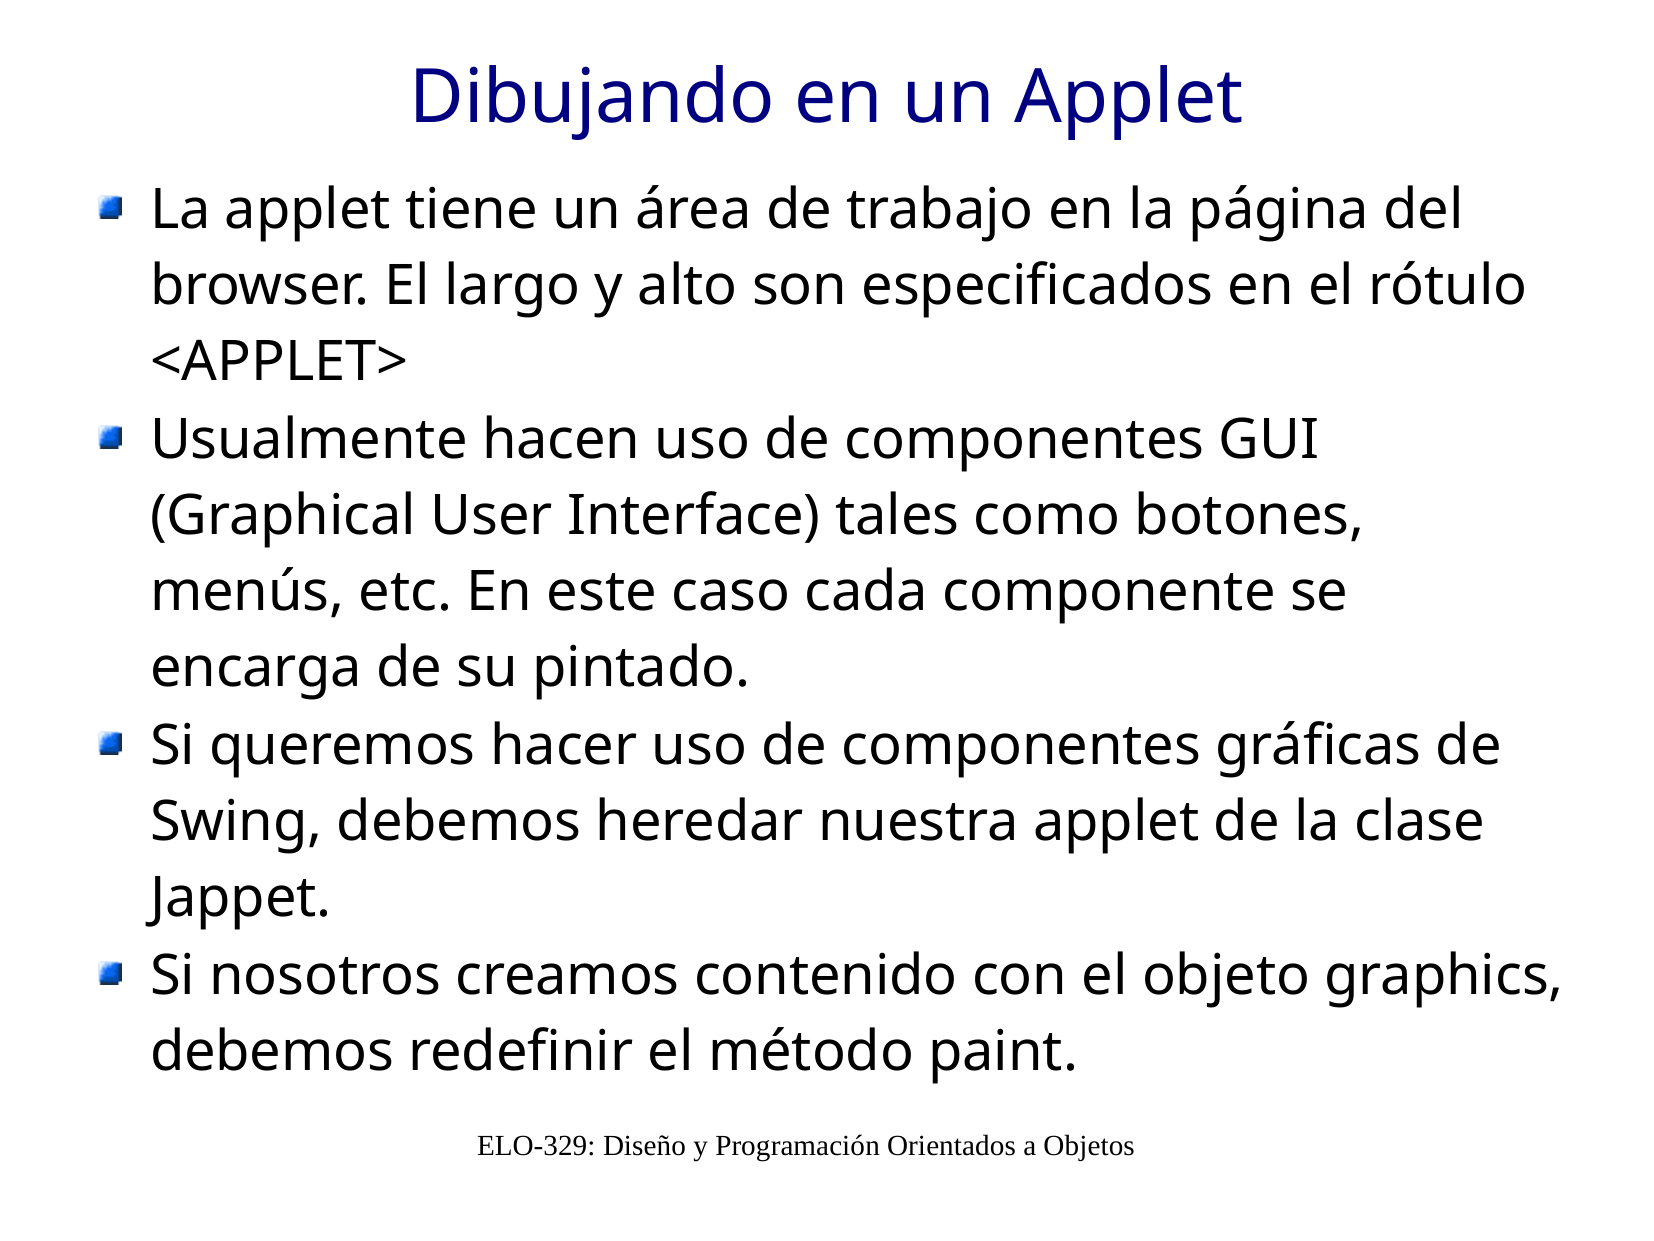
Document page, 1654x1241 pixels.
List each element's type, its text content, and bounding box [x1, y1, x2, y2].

title Dibujando en un Applet [82, 43, 1571, 145]
list La applet tiene un área de trabajo en la página del browser. El largo y alto son especificados en el rótulo <APPLET> Usualmente hacen uso de componentes GUI (Graphical User Interface) tales como botones, menús, etc. En este caso cada componente se encarga de su pintado. Si queremos hacer uso de componentes gráficas de Swing, debemos heredar nuestra applet de la clase Jappet. Si nosotros creamos contenido con el objeto graphics, debemos redefinir el método paint. [81, 169, 1571, 1099]
